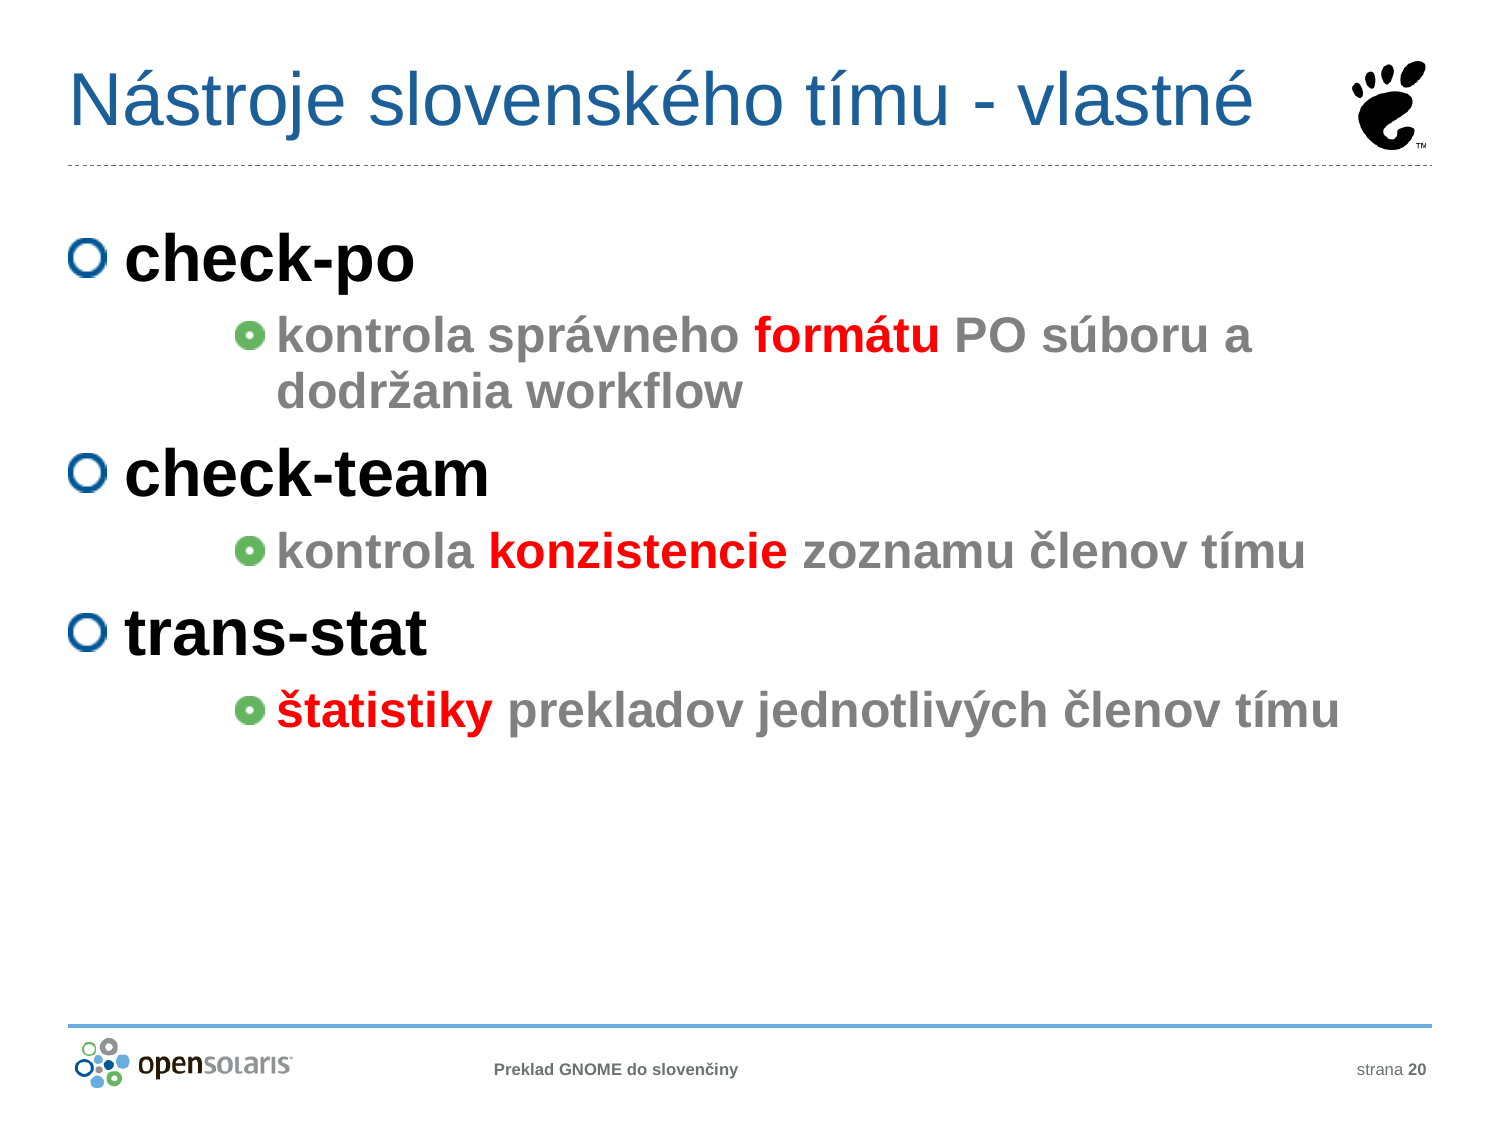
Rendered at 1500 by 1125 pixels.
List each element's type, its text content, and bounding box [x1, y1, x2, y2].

picture [1352, 61, 1426, 150]
title Nástroje slovenského tímu - vlastné [68, 51, 1388, 148]
picture [74, 1038, 293, 1088]
list check-po kontrola správneho formátu PO súboru a dodržania workflow check-team kontrola konzistencie zoznamu členov tímu trans-stat štatistiky prekladov jednotlivých členov tímu [68, 220, 1432, 978]
